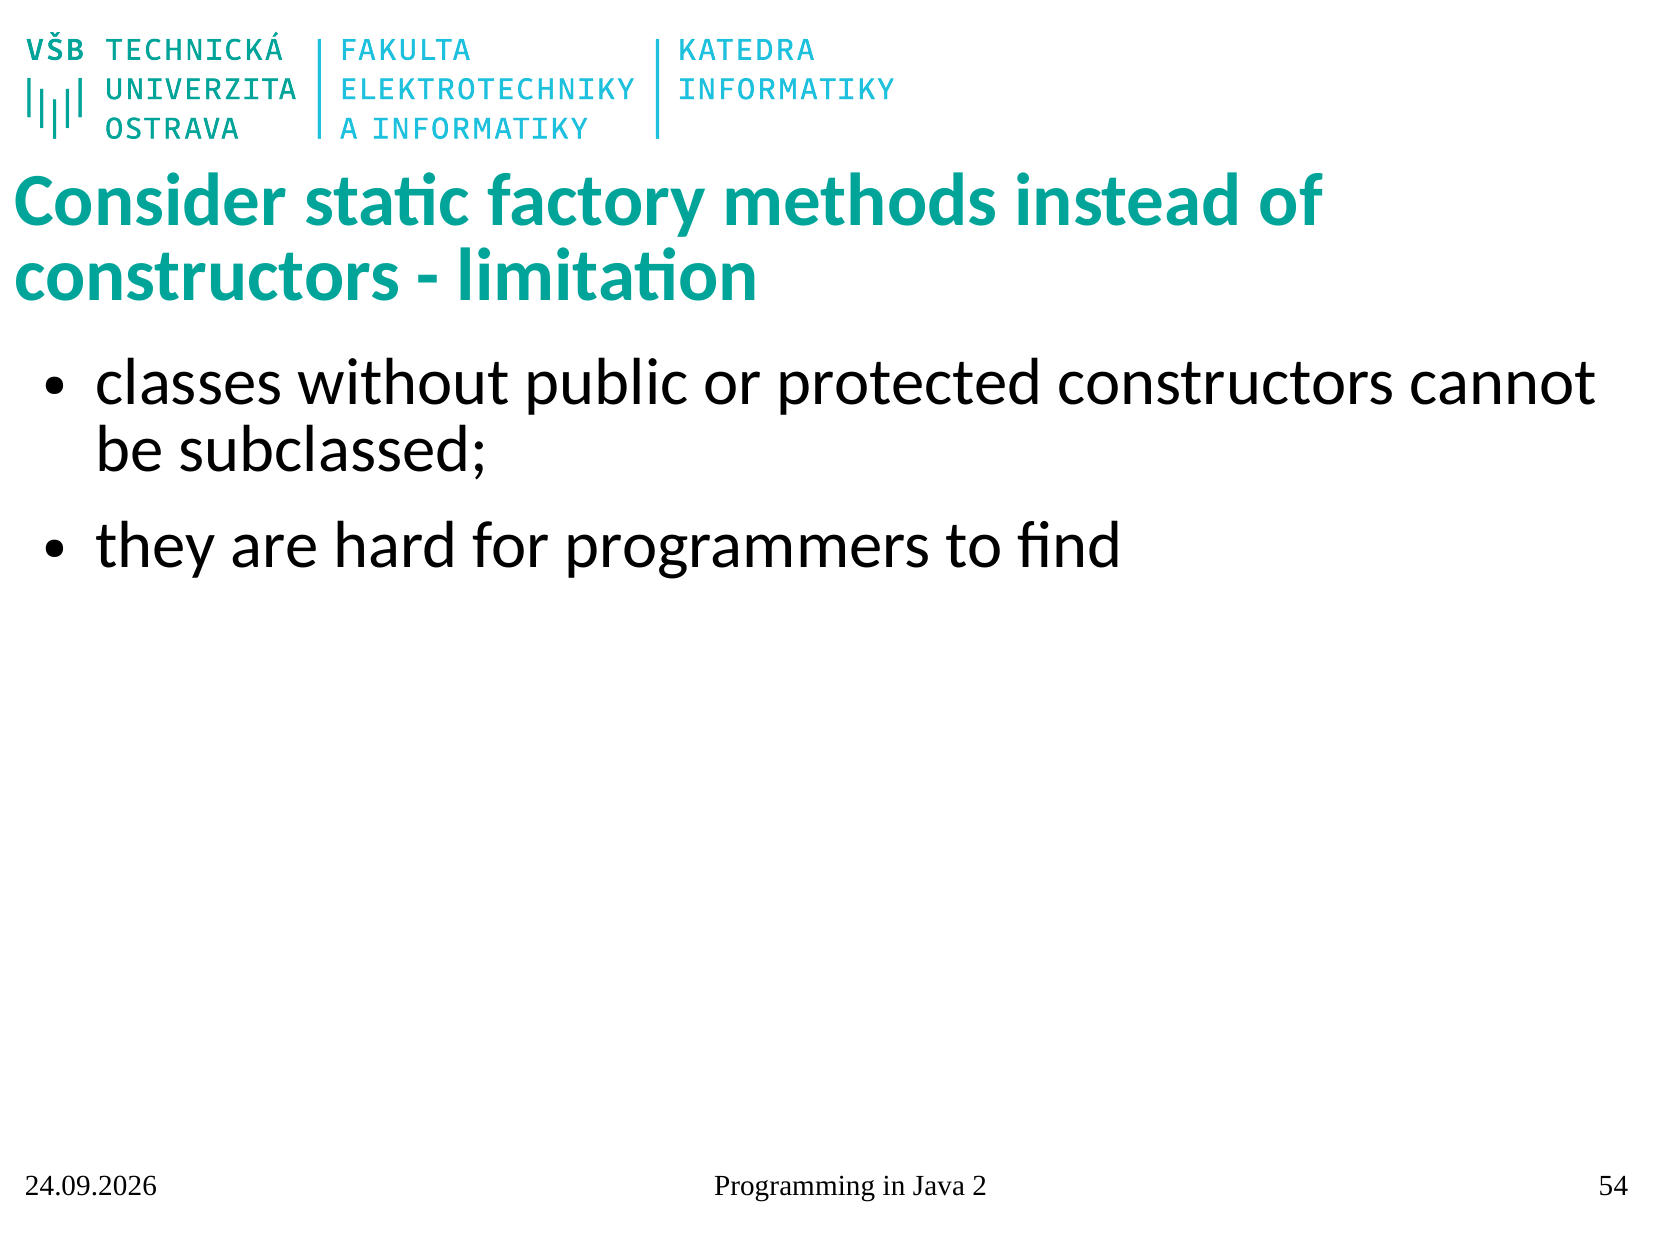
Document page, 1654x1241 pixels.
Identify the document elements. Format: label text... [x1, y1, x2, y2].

picture [26, 31, 894, 139]
list classes without public or protected constructors cannot be subclassed; they are hard for programmers to find [24, 354, 1629, 1146]
title Consider static factory methods instead of constructors - limitation [14, 165, 1619, 319]
